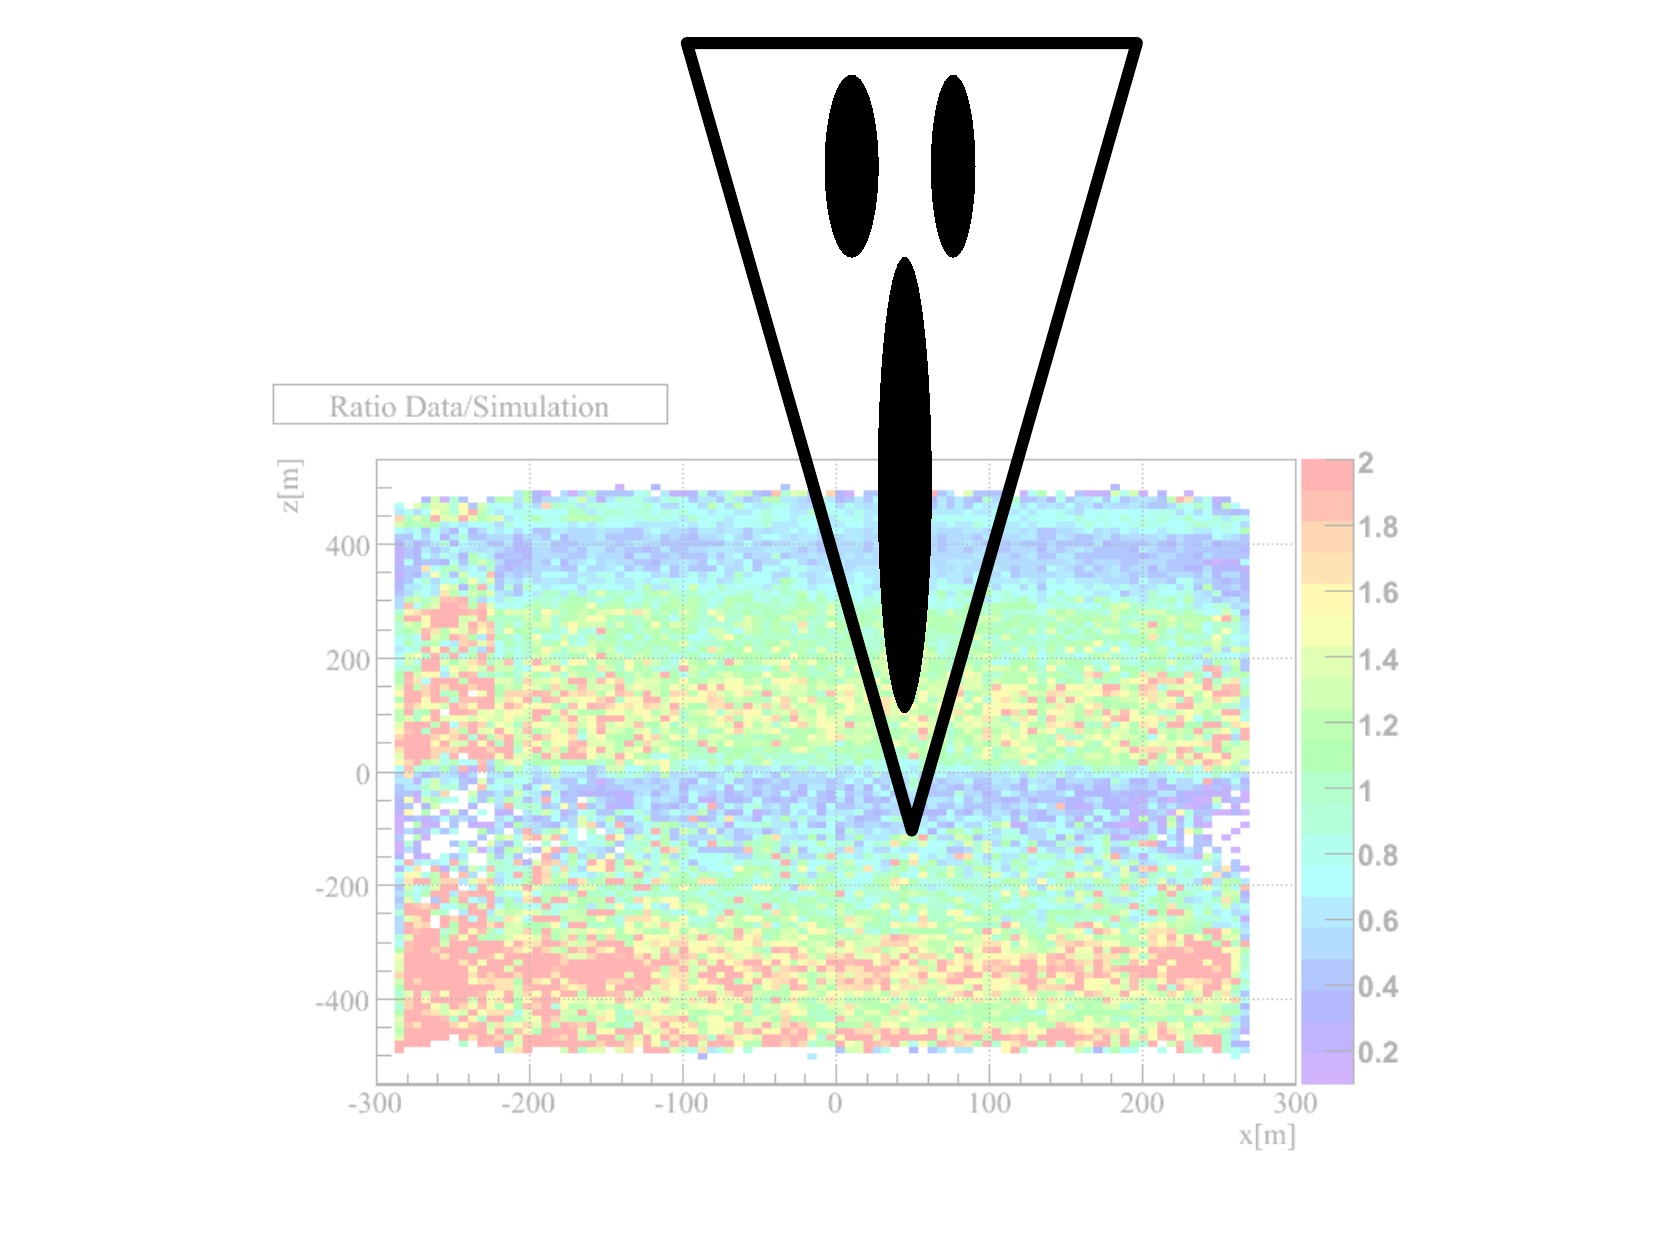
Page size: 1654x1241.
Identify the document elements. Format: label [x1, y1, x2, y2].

text_box [225, 300, 1501, 1201]
text_box [825, 75, 879, 258]
text_box [931, 75, 976, 258]
text_box [767, 257, 1056, 805]
